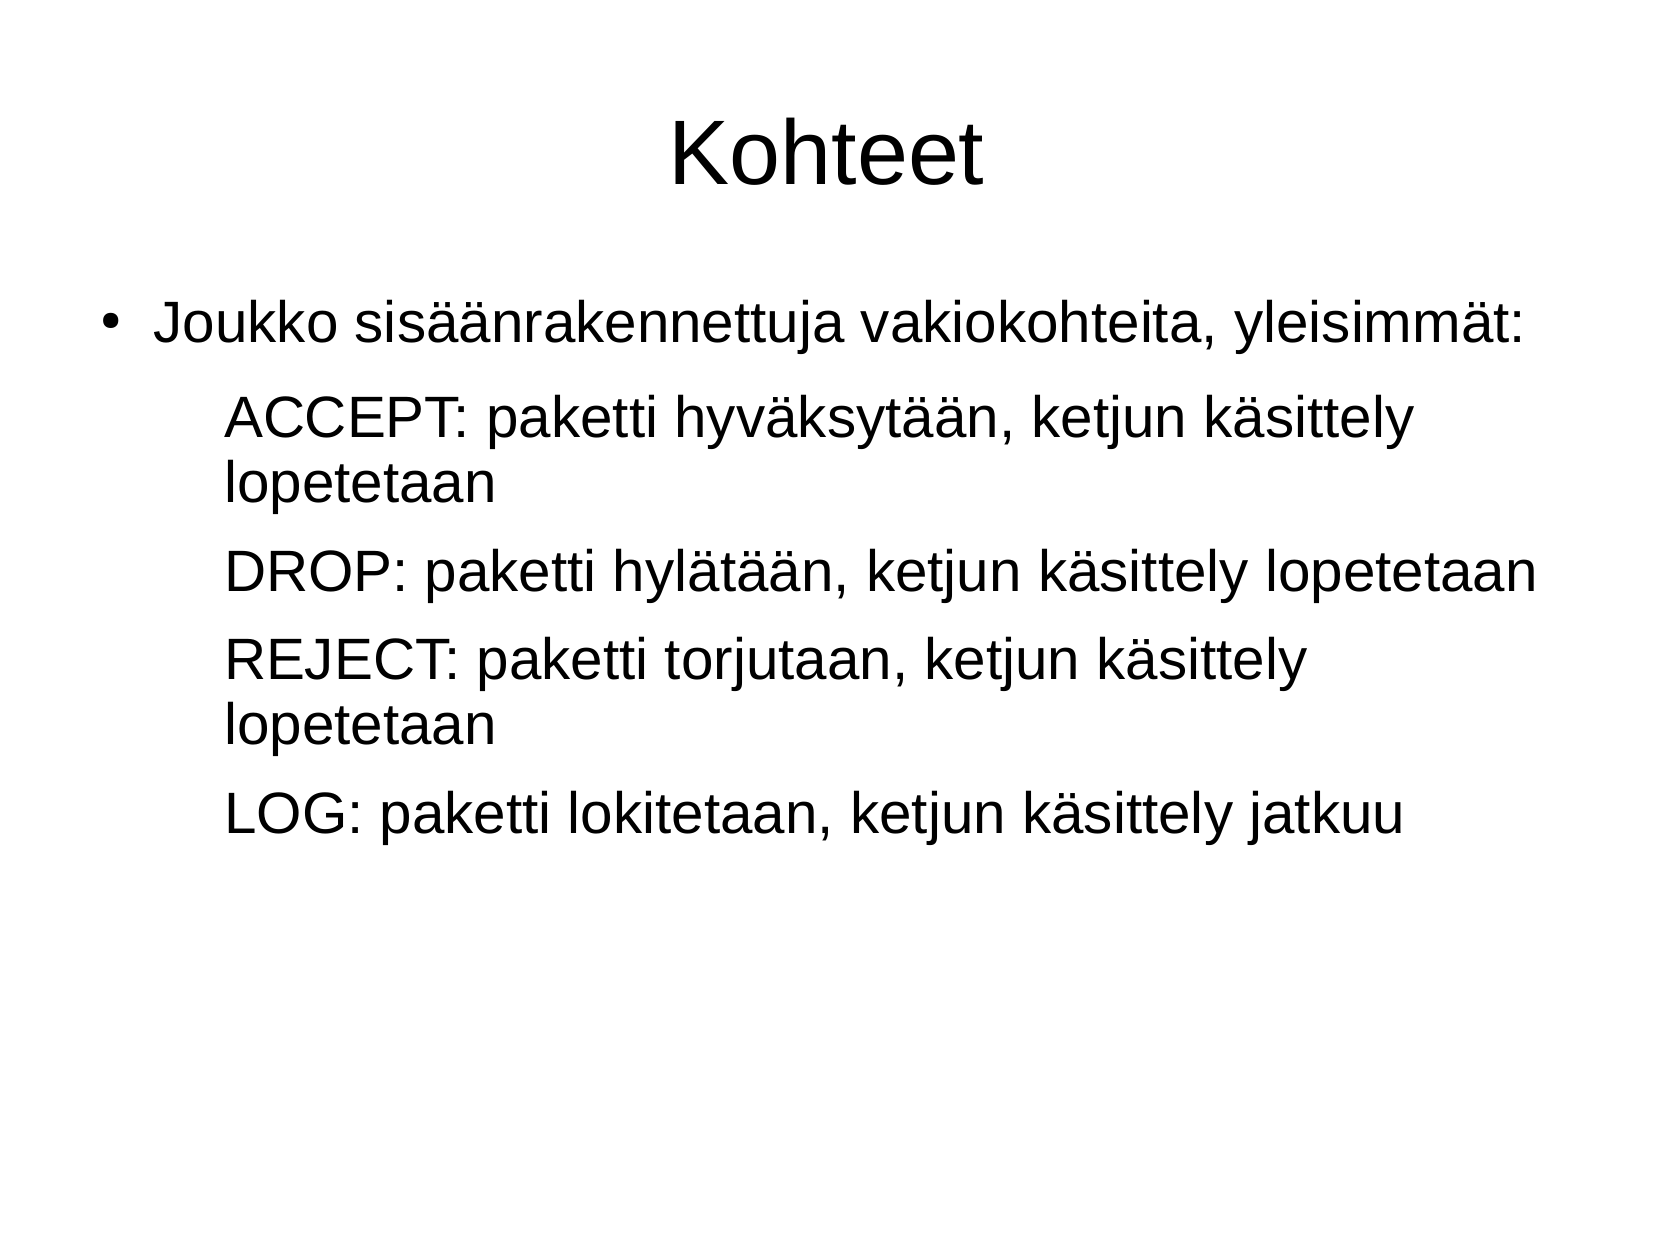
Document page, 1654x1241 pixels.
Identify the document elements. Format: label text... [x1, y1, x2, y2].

list Joukko sisäänrakennettuja vakiokohteita, yleisimmät: ACCEPT: paketti hyväksytään, ketjun käsittely lopetetaan DROP: paketti hylätään, ketjun käsittely lopetetaan REJECT: paketti torjutaan, ketjun käsittely lopetetaan LOG: paketti lokitetaan, ketjun käsittely jatkuu [82, 290, 1571, 1010]
title Kohteet [82, 49, 1571, 257]
